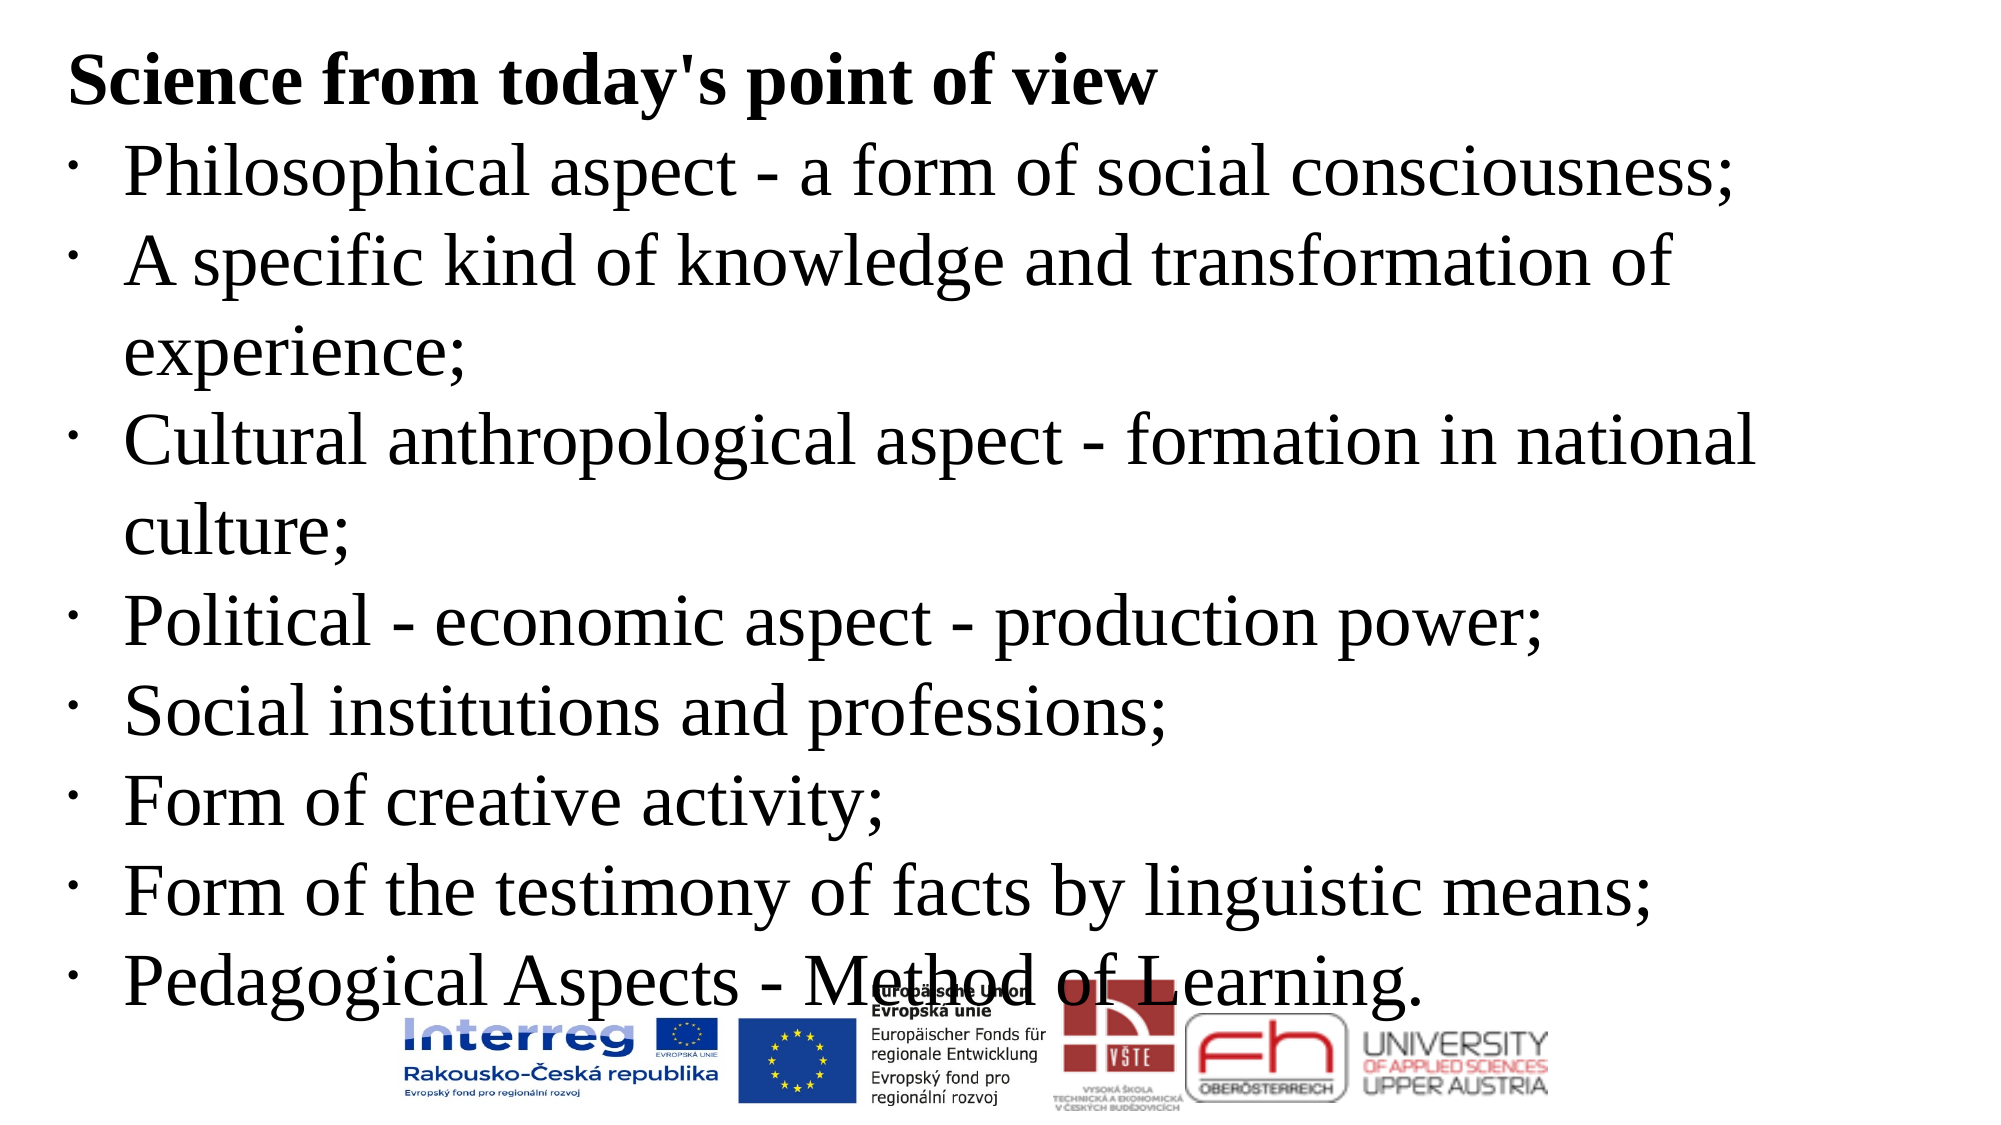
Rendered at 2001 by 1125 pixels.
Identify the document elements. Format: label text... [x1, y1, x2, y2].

text_box Science from today's point of view Philosophical aspect - a form of social consciousness; A specific kind of knowledge and transformation of experience; Cultural anthropological aspect - formation in national culture; Political - economic aspect - production power; Social institutions and professions; Form of creative activity; Form of the testimony of facts by linguistic means; Pedagogical Aspects - Method of Learning. [52, 22, 1868, 1028]
picture [374, 1028, 1046, 1125]
picture [1053, 1028, 1184, 1111]
picture [1185, 1028, 1548, 1103]
